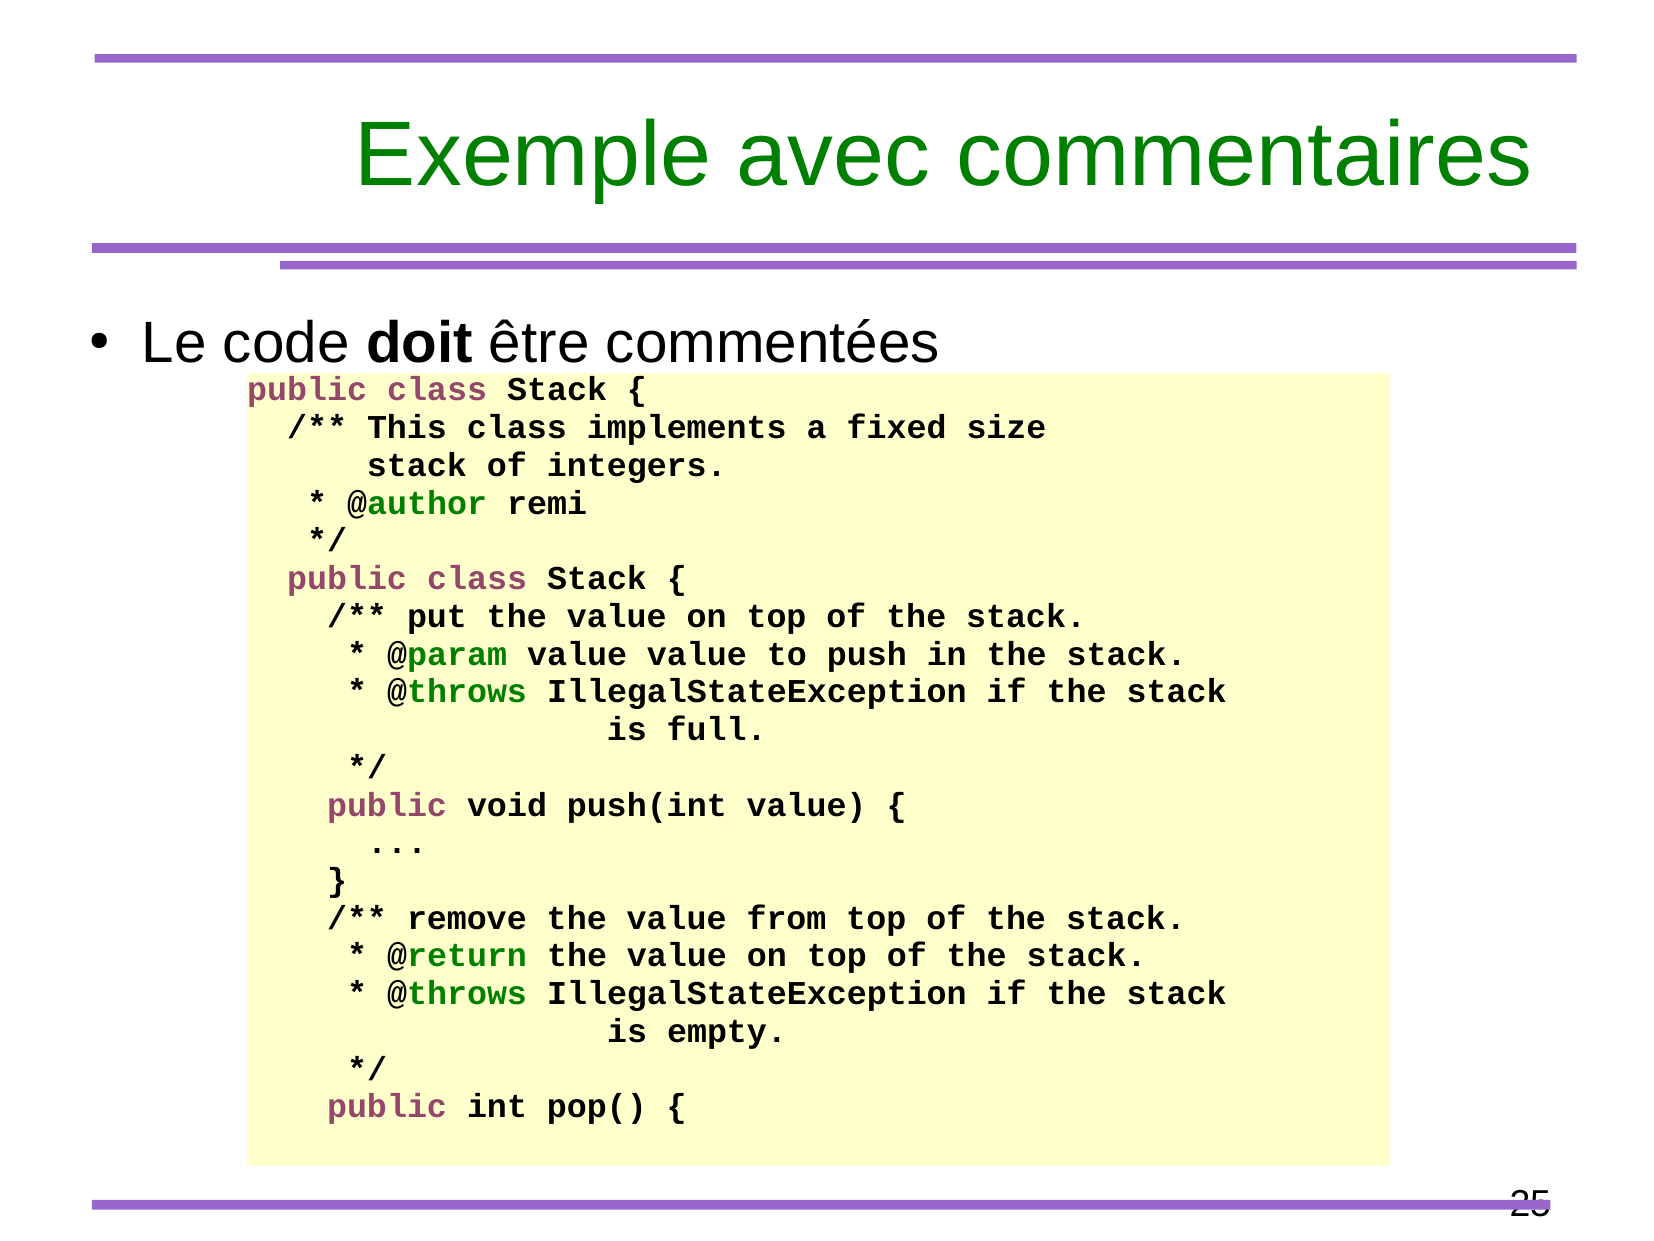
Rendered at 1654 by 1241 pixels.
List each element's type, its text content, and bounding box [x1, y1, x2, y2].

list Le code doit être commentées [71, 309, 1583, 410]
title Exemple avec commentaires [121, 49, 1534, 257]
text_box public class Stack { /** This class implements a fixed size stack of integers. * @author remi */ public class Stack { /** put the value on top of the stack. * @param value value to push in the stack. * @throws IllegalStateException if the stack is full. */ public void push(int value) { ... } /** remove the value from top of the stack. * @return the value on top of the stack. * @throws IllegalStateException if the stack is empty. */ public int pop() { [247, 373, 1391, 1166]
